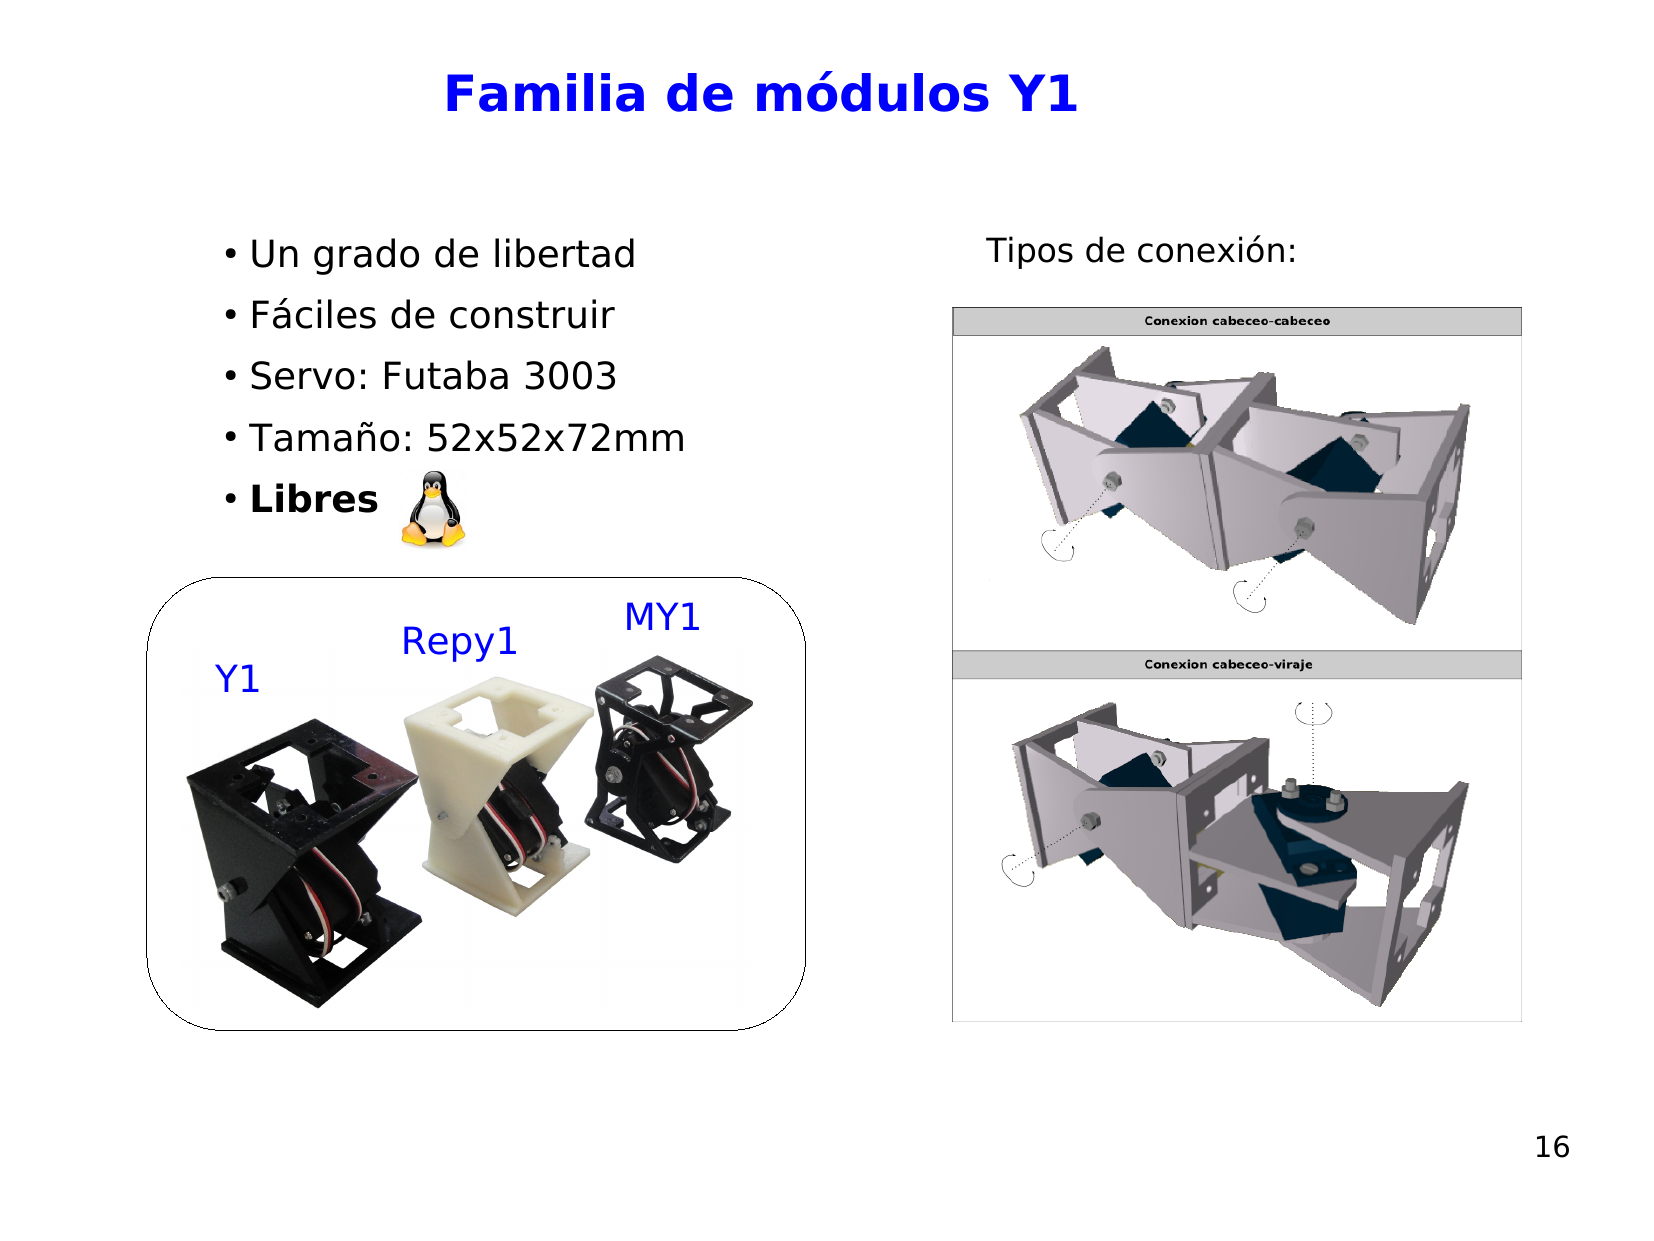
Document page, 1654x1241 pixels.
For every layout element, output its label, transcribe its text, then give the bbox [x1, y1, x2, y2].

picture [952, 307, 1522, 1022]
text_box Y1 [200, 650, 278, 709]
text_box Tipos de conexión: [961, 224, 1498, 283]
text_box Familia de módulos Y1 [428, 57, 1096, 131]
text_box MY1 [608, 588, 739, 648]
picture [399, 469, 467, 551]
text_box Repy1 [386, 612, 543, 671]
picture [179, 641, 757, 1015]
text_box Un grado de libertad Fáciles de construir Servo: Futaba 3003 Tamaño: 52x52x72mm Libres [209, 225, 702, 529]
